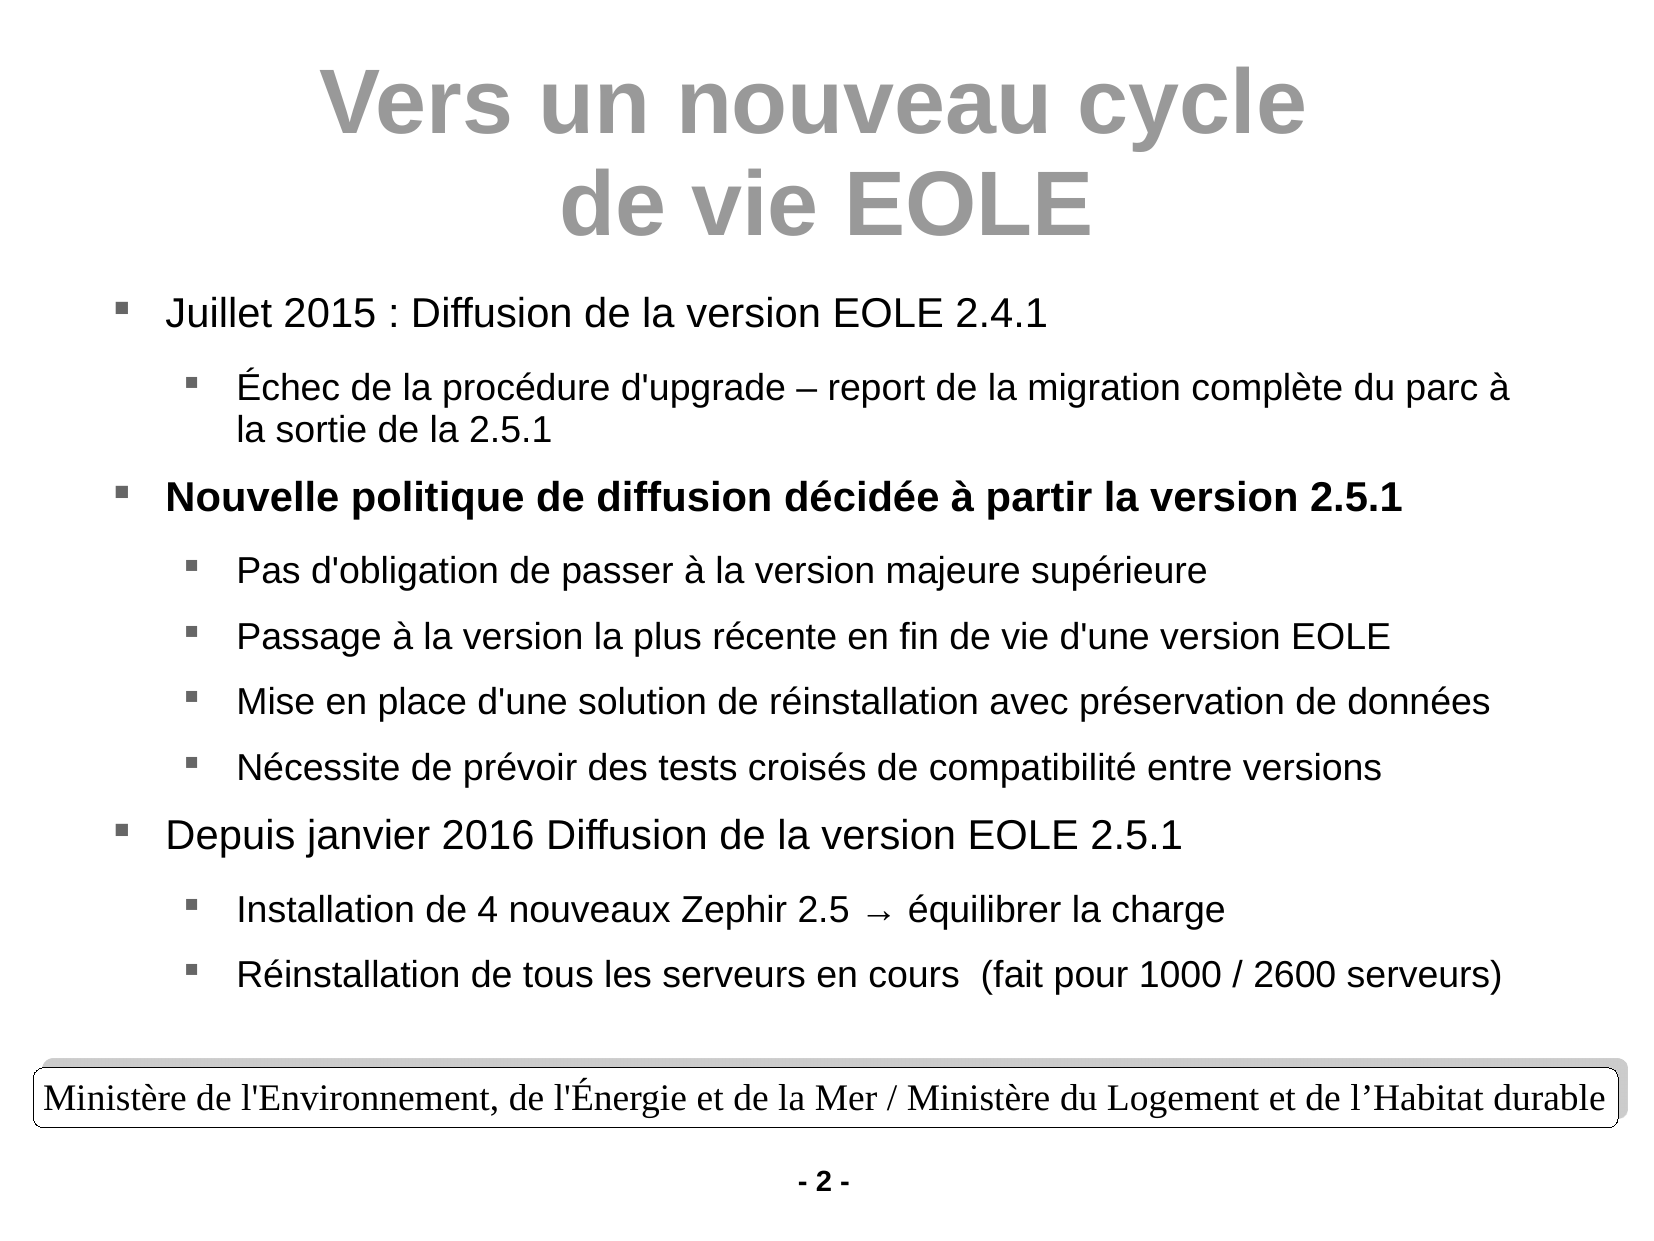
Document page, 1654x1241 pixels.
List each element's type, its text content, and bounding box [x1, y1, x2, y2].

title Vers un nouveau cycle de vie EOLE [82, 49, 1571, 257]
list Juillet 2015 : Diffusion de la version EOLE 2.4.1 Échec de la procédure d'upgrade – report de la migration complète du parc à la sortie de la 2.5.1 Nouvelle politique de diffusion décidée à partir la version 2.5.1 Pas d'obligation de passer à la version majeure supérieure Passage à la version la plus récente en fin de vie d'une version EOLE Mise en place d'une solution de réinstallation avec préservation de données Nécessite de prévoir des tests croisés de compatibilité entre versions Depuis janvier 2016 Diffusion de la version EOLE 2.5.1 Installation de 4 nouveaux Zephir 2.5 → équilibrer la charge Réinstallation de tous les serveurs en cours (fait pour 1000 / 2600 serveurs) [94, 290, 1536, 1136]
